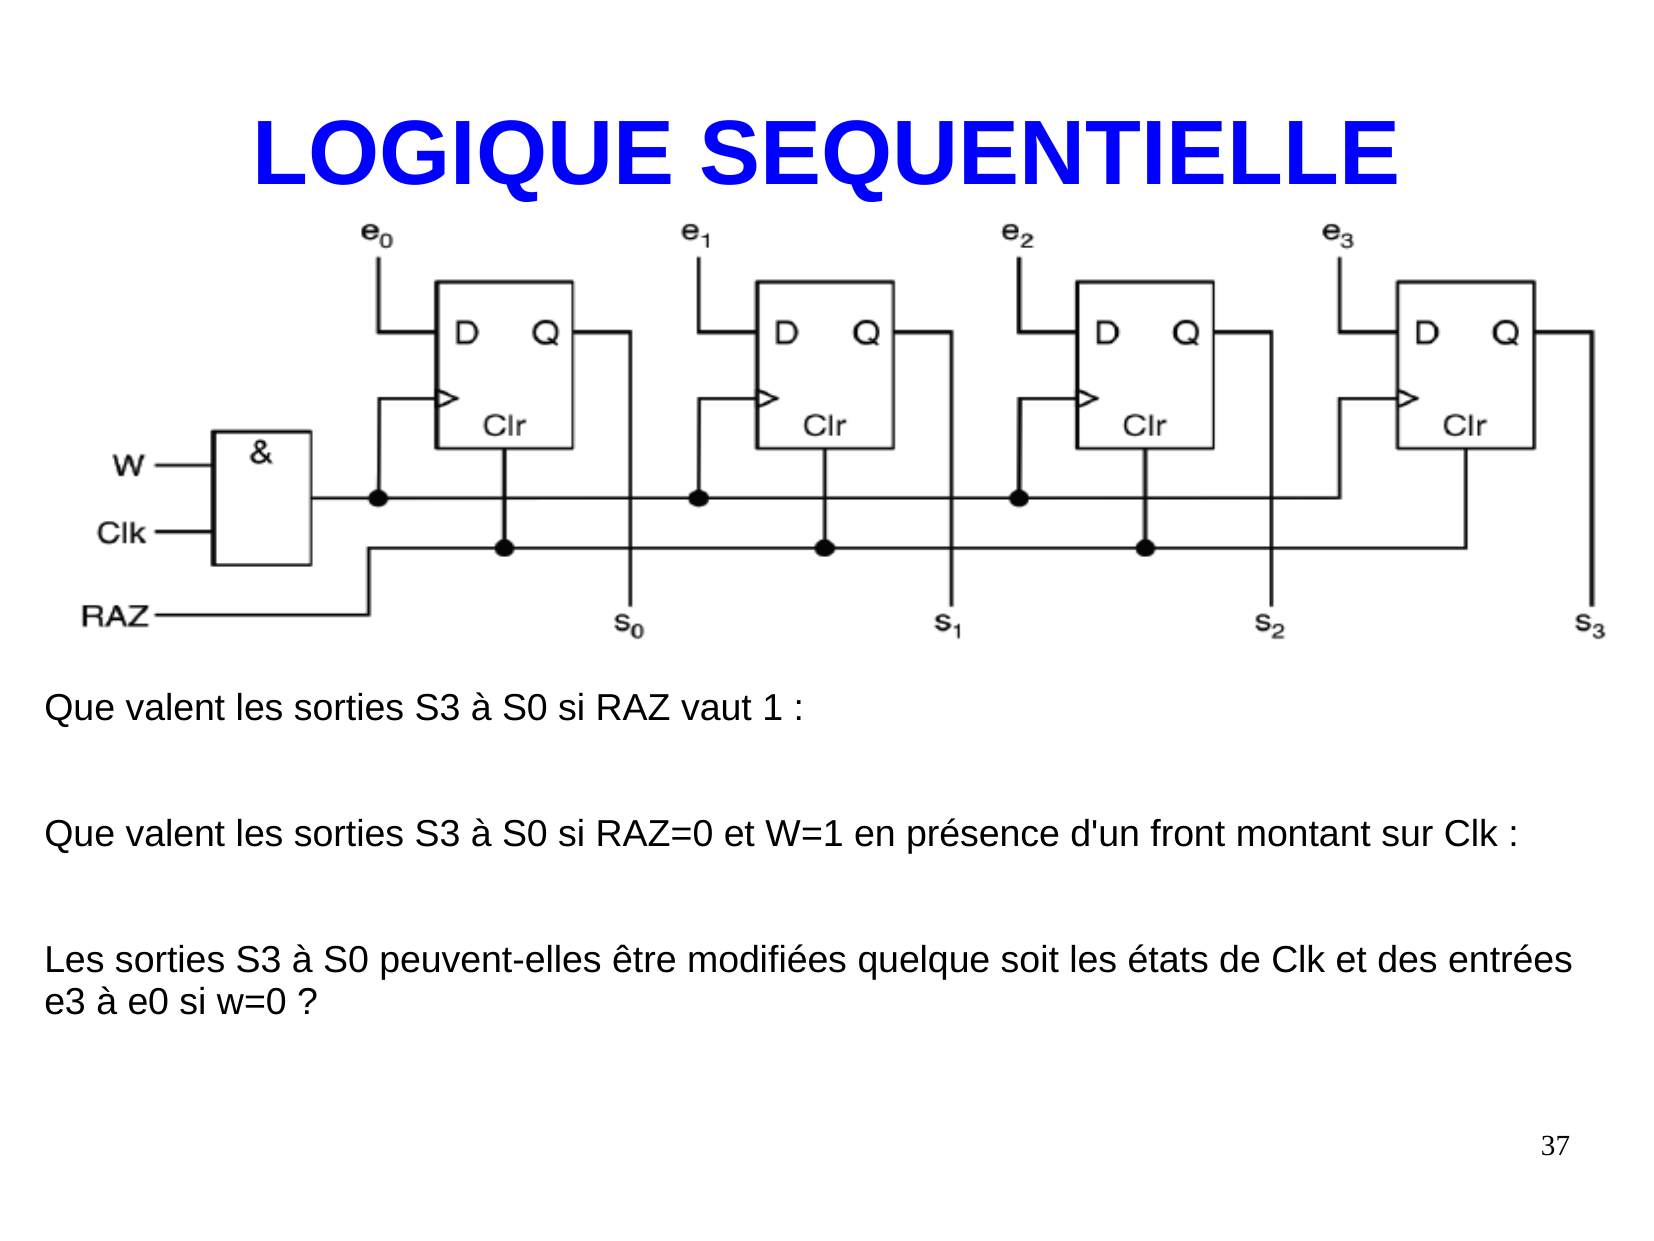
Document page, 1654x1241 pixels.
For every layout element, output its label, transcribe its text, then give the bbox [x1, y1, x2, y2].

text_box Que valent les sorties S3 à S0 si RAZ vaut 1 : Que valent les sorties S3 à S0 si RAZ=0 et W=1 en présence d'un front montant sur Clk : Les sorties S3 à S0 peuvent-elles être modifiées quelque soit les états de Clk et des entrées e3 à e0 si w=0 ? [29, 679, 1625, 1031]
picture [11, 206, 1625, 661]
title LOGIQUE SEQUENTIELLE [0, 49, 1654, 257]
